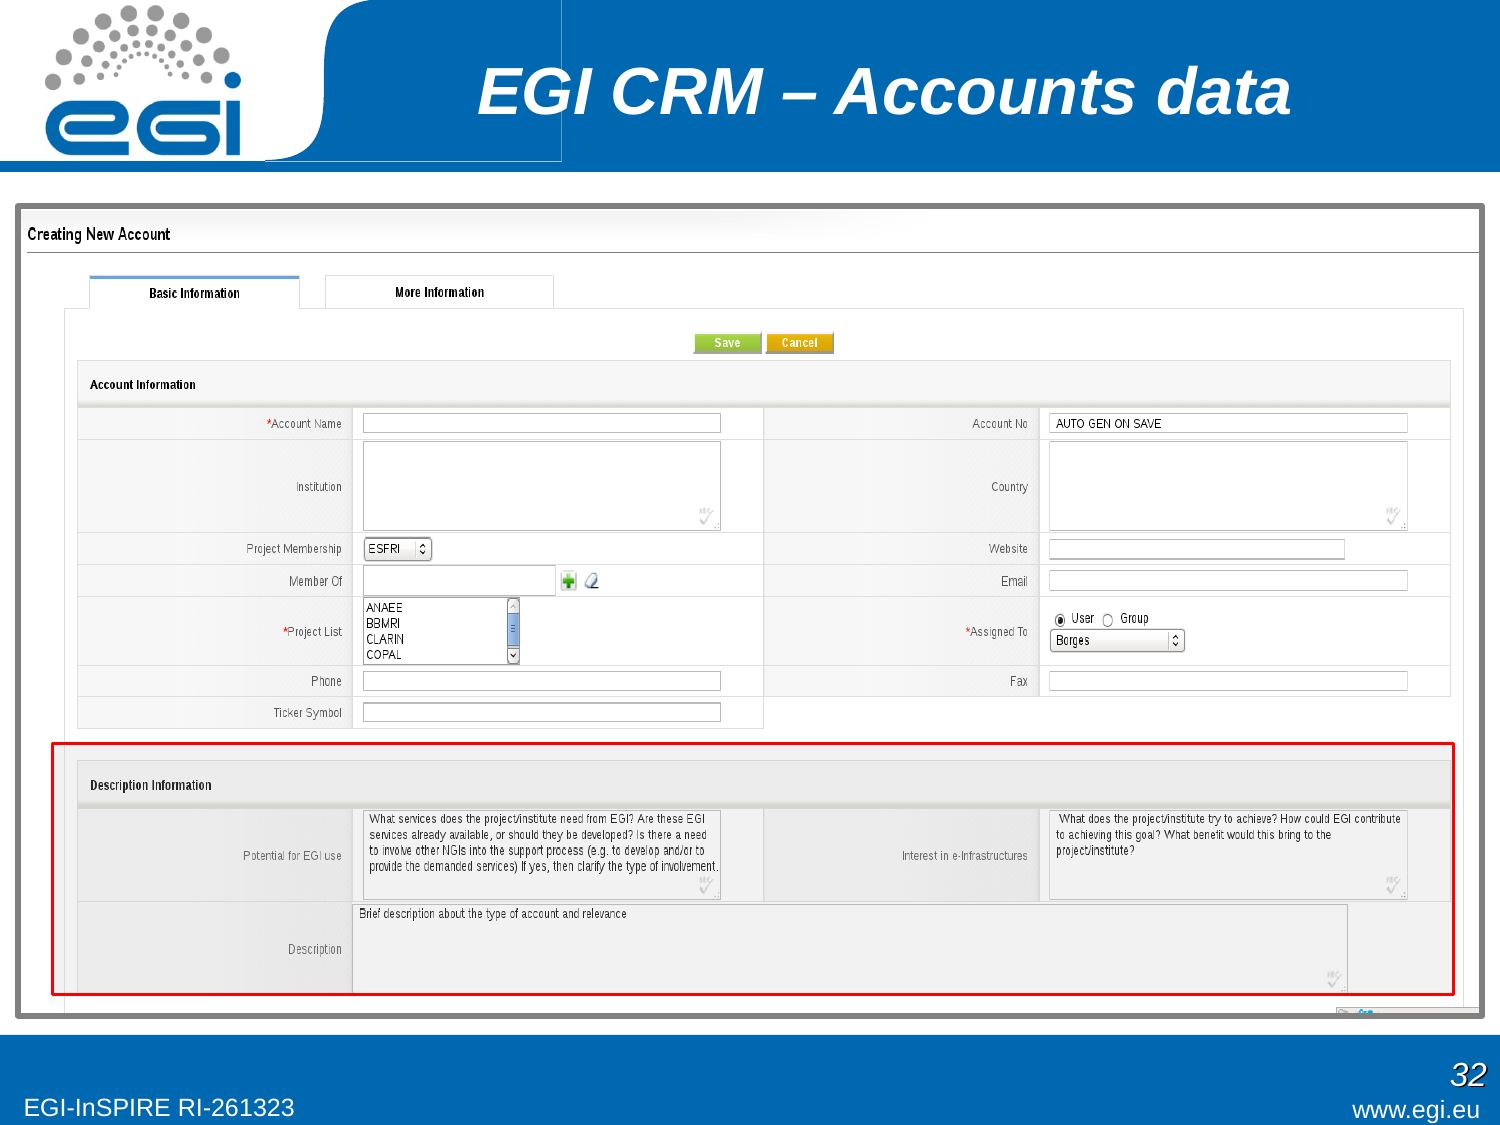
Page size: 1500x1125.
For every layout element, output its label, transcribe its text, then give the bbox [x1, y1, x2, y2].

picture [0, 0, 265, 161]
text_box [52, 743, 1454, 995]
picture [21, 209, 1480, 1013]
text_box EGI CRM – Accounts data [338, 40, 1434, 136]
